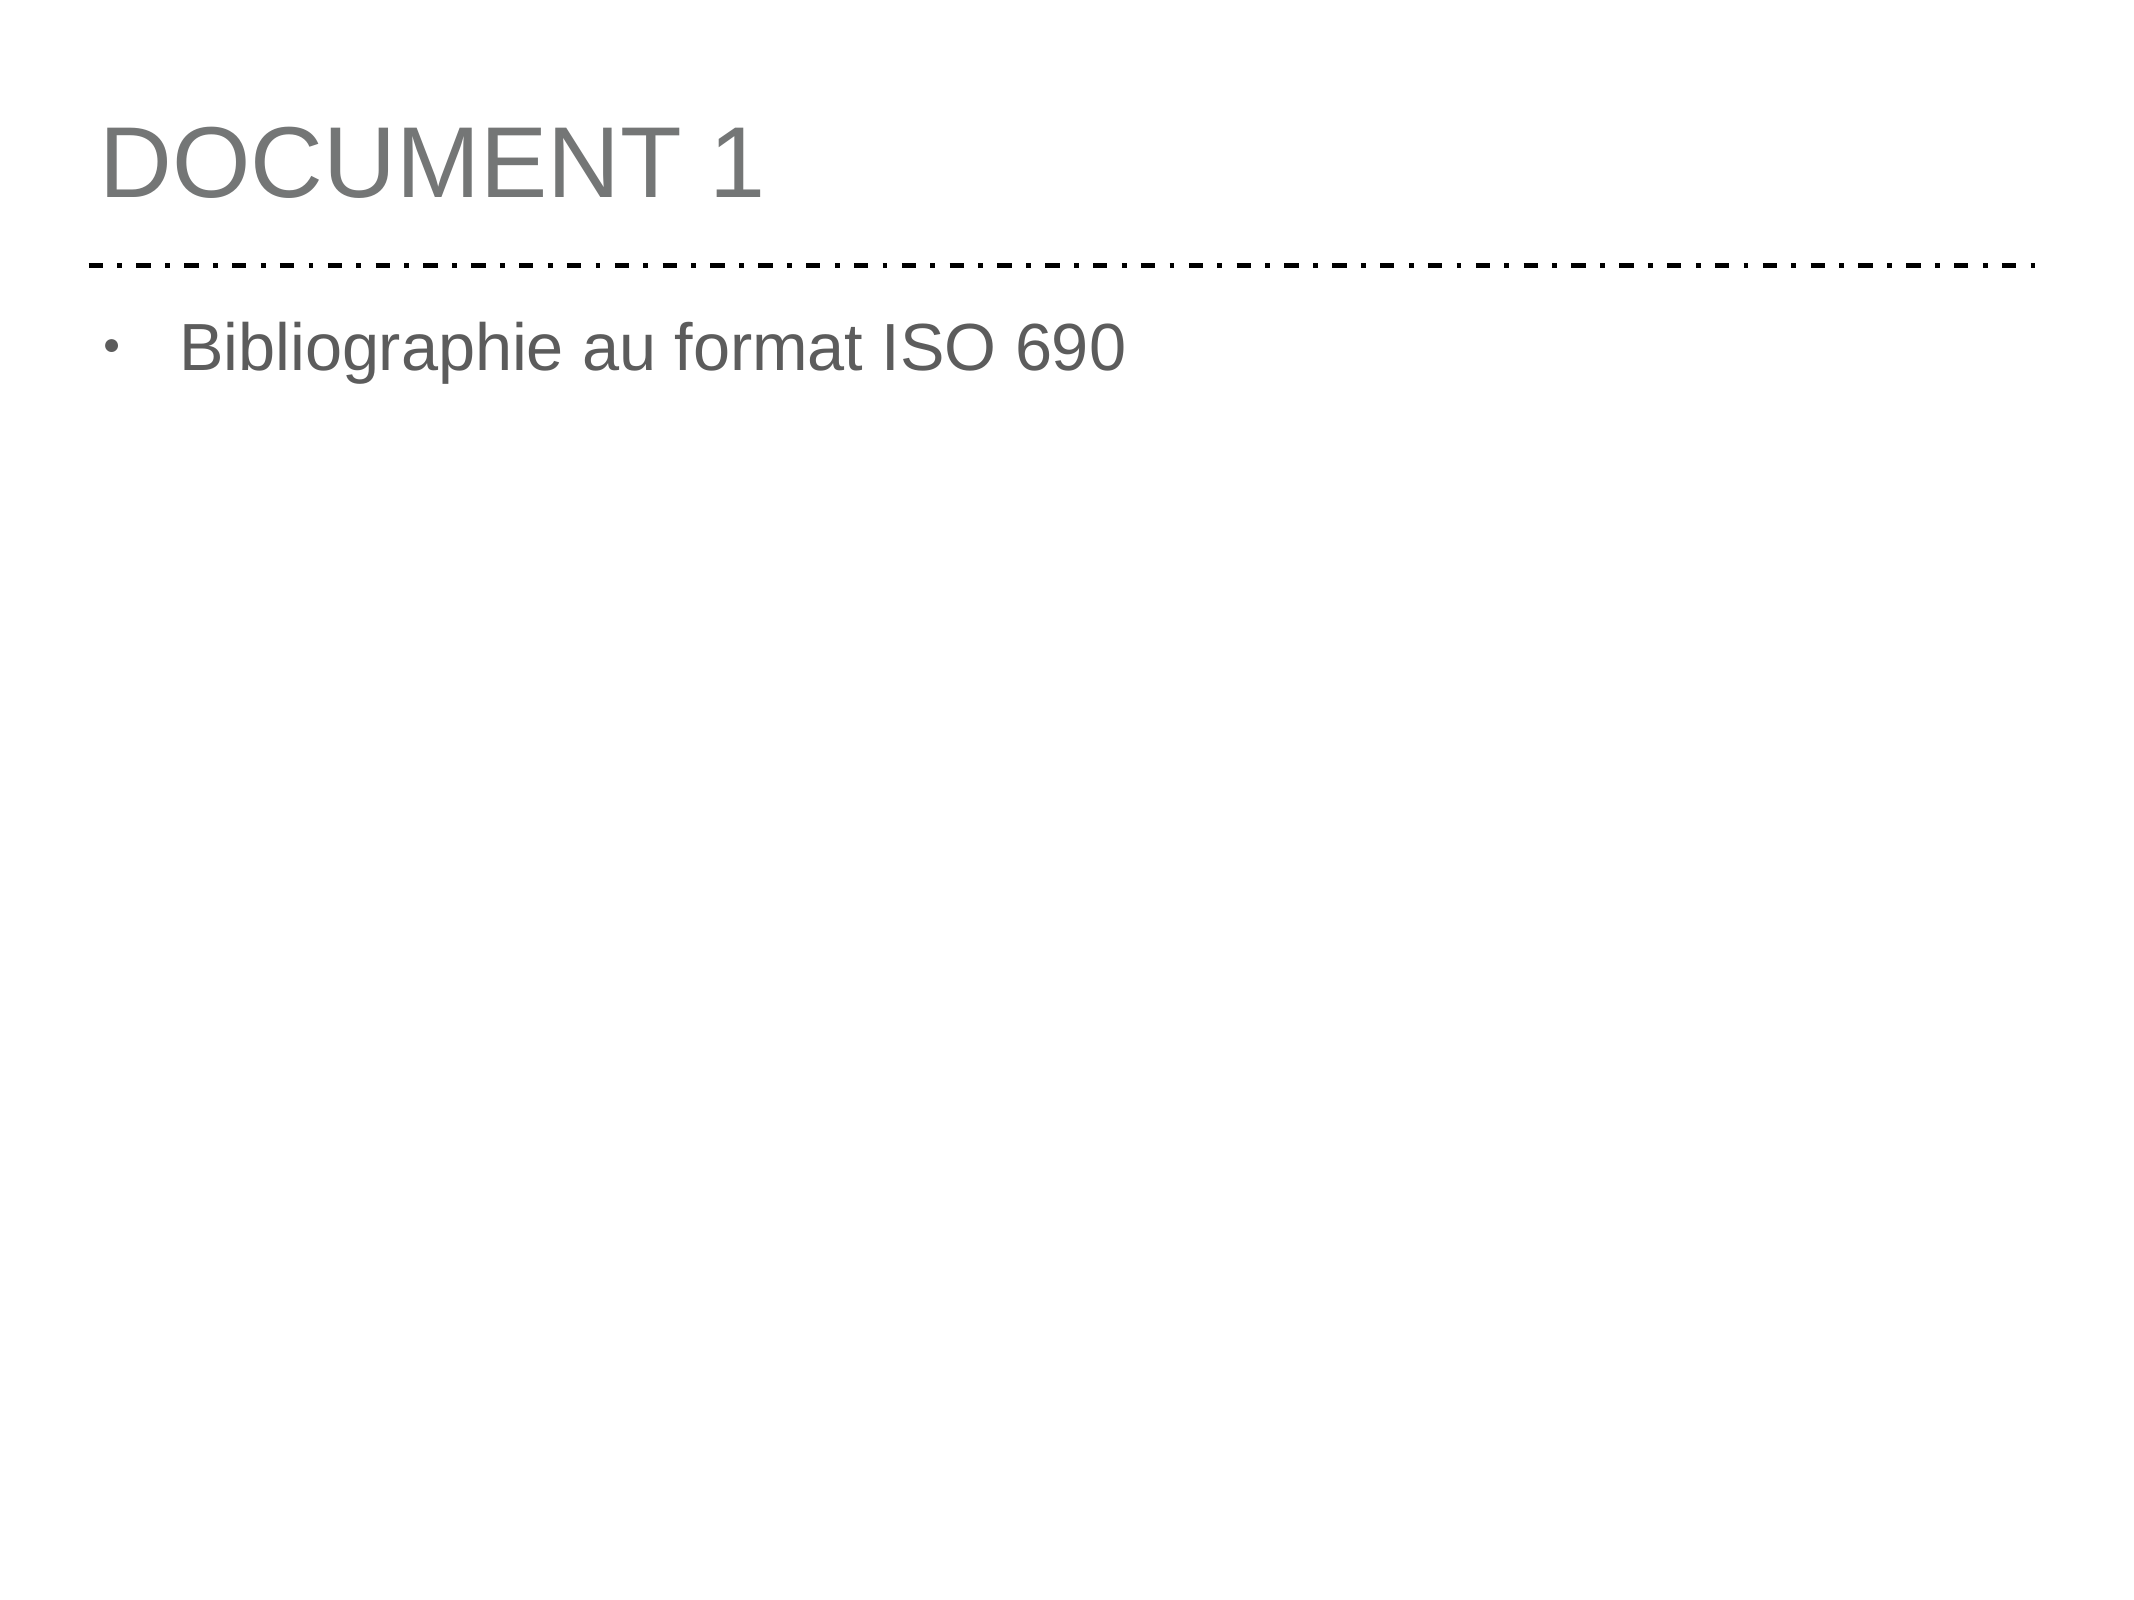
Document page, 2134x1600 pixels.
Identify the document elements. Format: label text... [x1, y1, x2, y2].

text_box Bibliographie au format ISO 690 [94, 296, 2039, 1481]
text_box DOCUMENT 1 [92, 88, 2037, 207]
